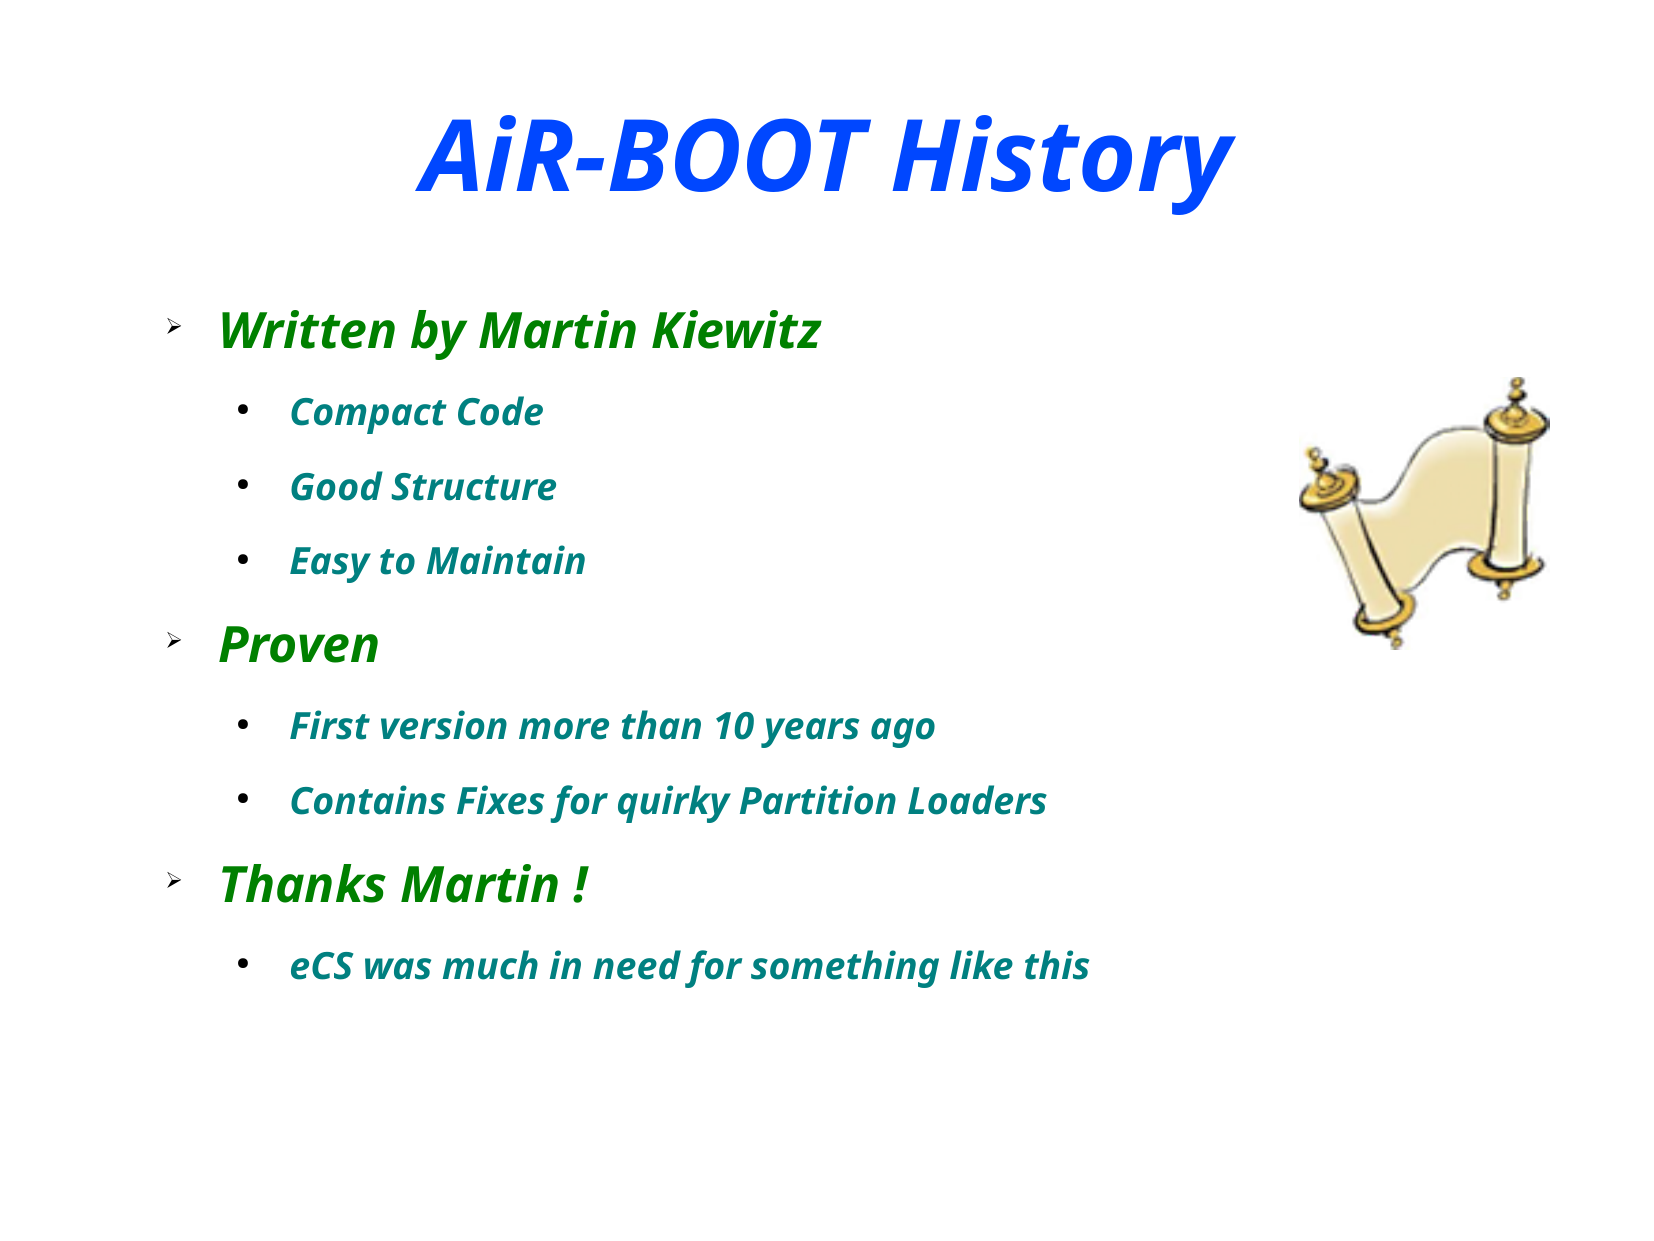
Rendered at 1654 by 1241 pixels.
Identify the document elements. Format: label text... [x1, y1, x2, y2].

list Written by Martin Kiewitz Compact Code Good Structure Easy to Maintain Proven First version more than 10 years ago Contains Fixes for quirky Partition Loaders Thanks Martin ! eCS was much in need for something like this [147, 295, 1477, 1123]
title AiR-BOOT History [82, 49, 1571, 257]
picture [1299, 377, 1550, 650]
